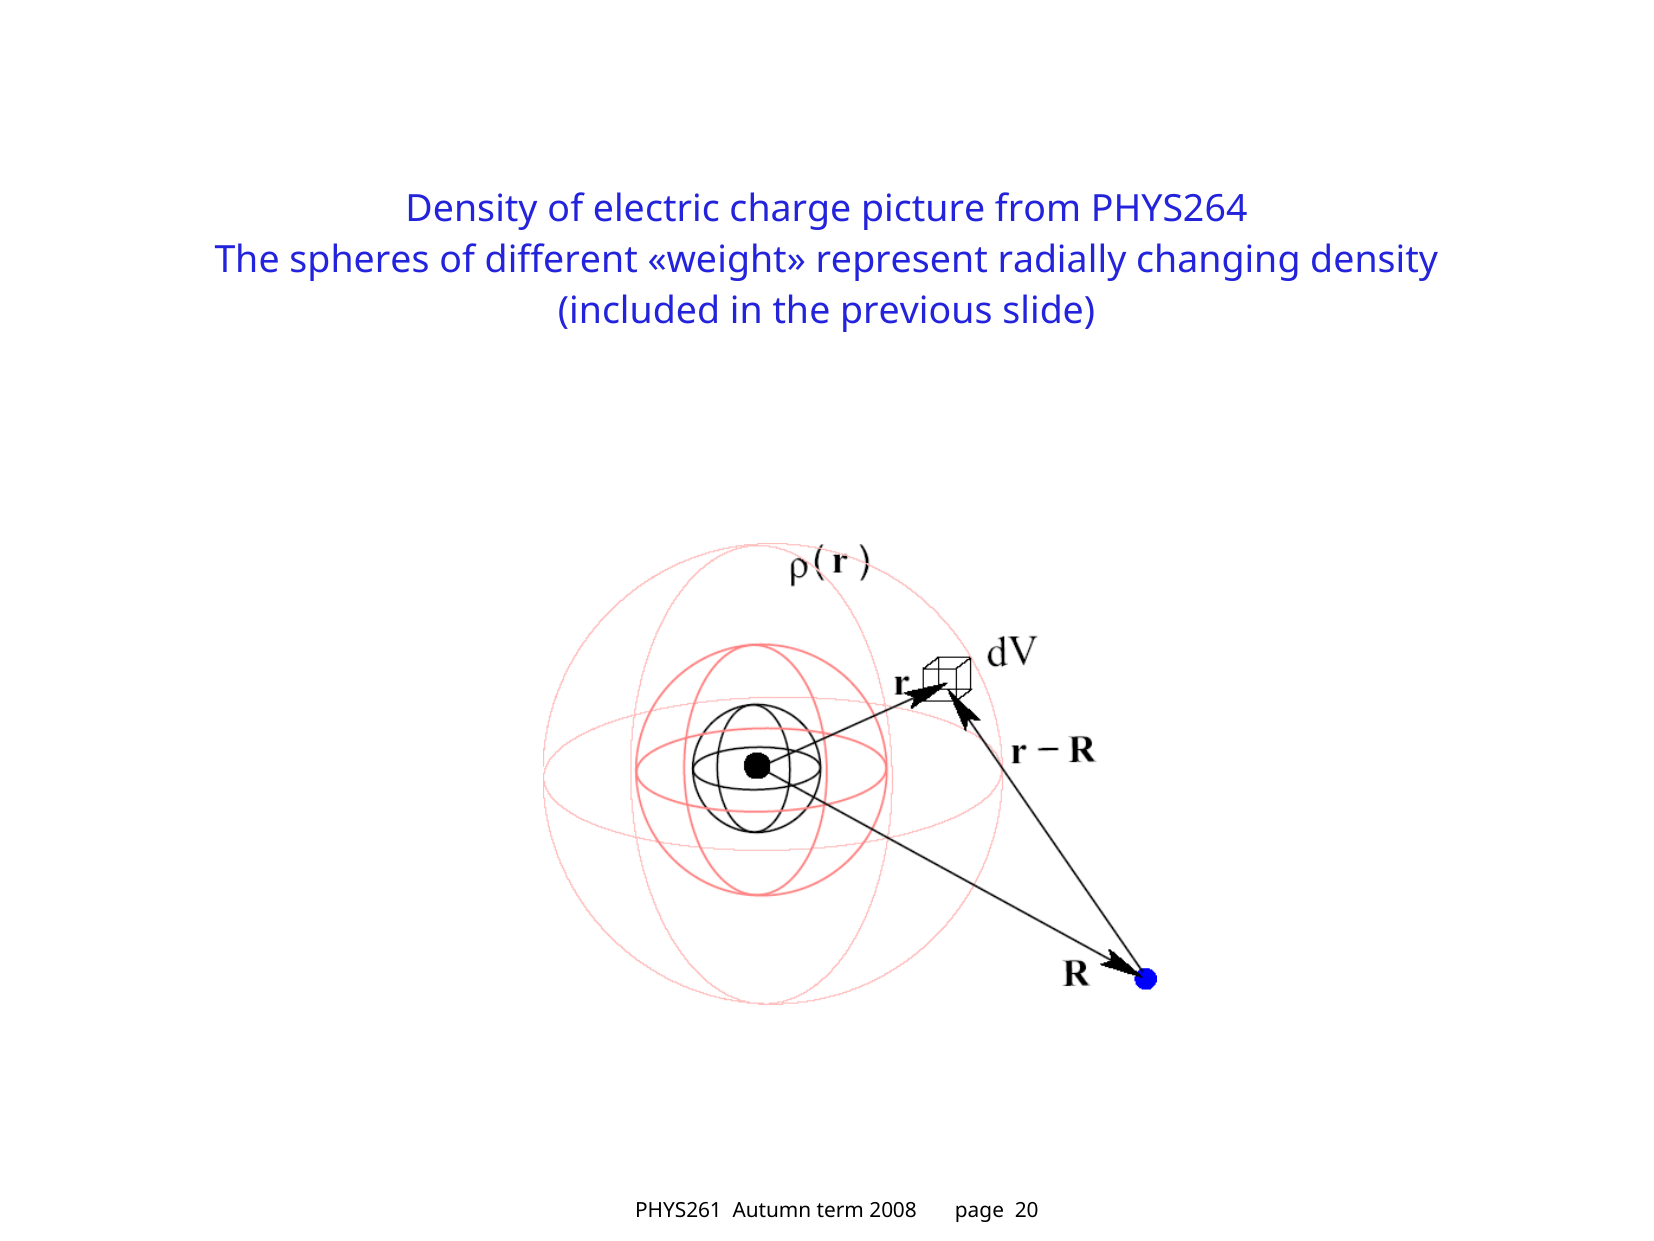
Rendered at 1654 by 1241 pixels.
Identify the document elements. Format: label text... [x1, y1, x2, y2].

text_box Density of electric charge picture from PHYS264 The spheres of different «weight» represent radially changing density (included in the previous slide) [93, 173, 1561, 557]
picture [543, 543, 1157, 1005]
